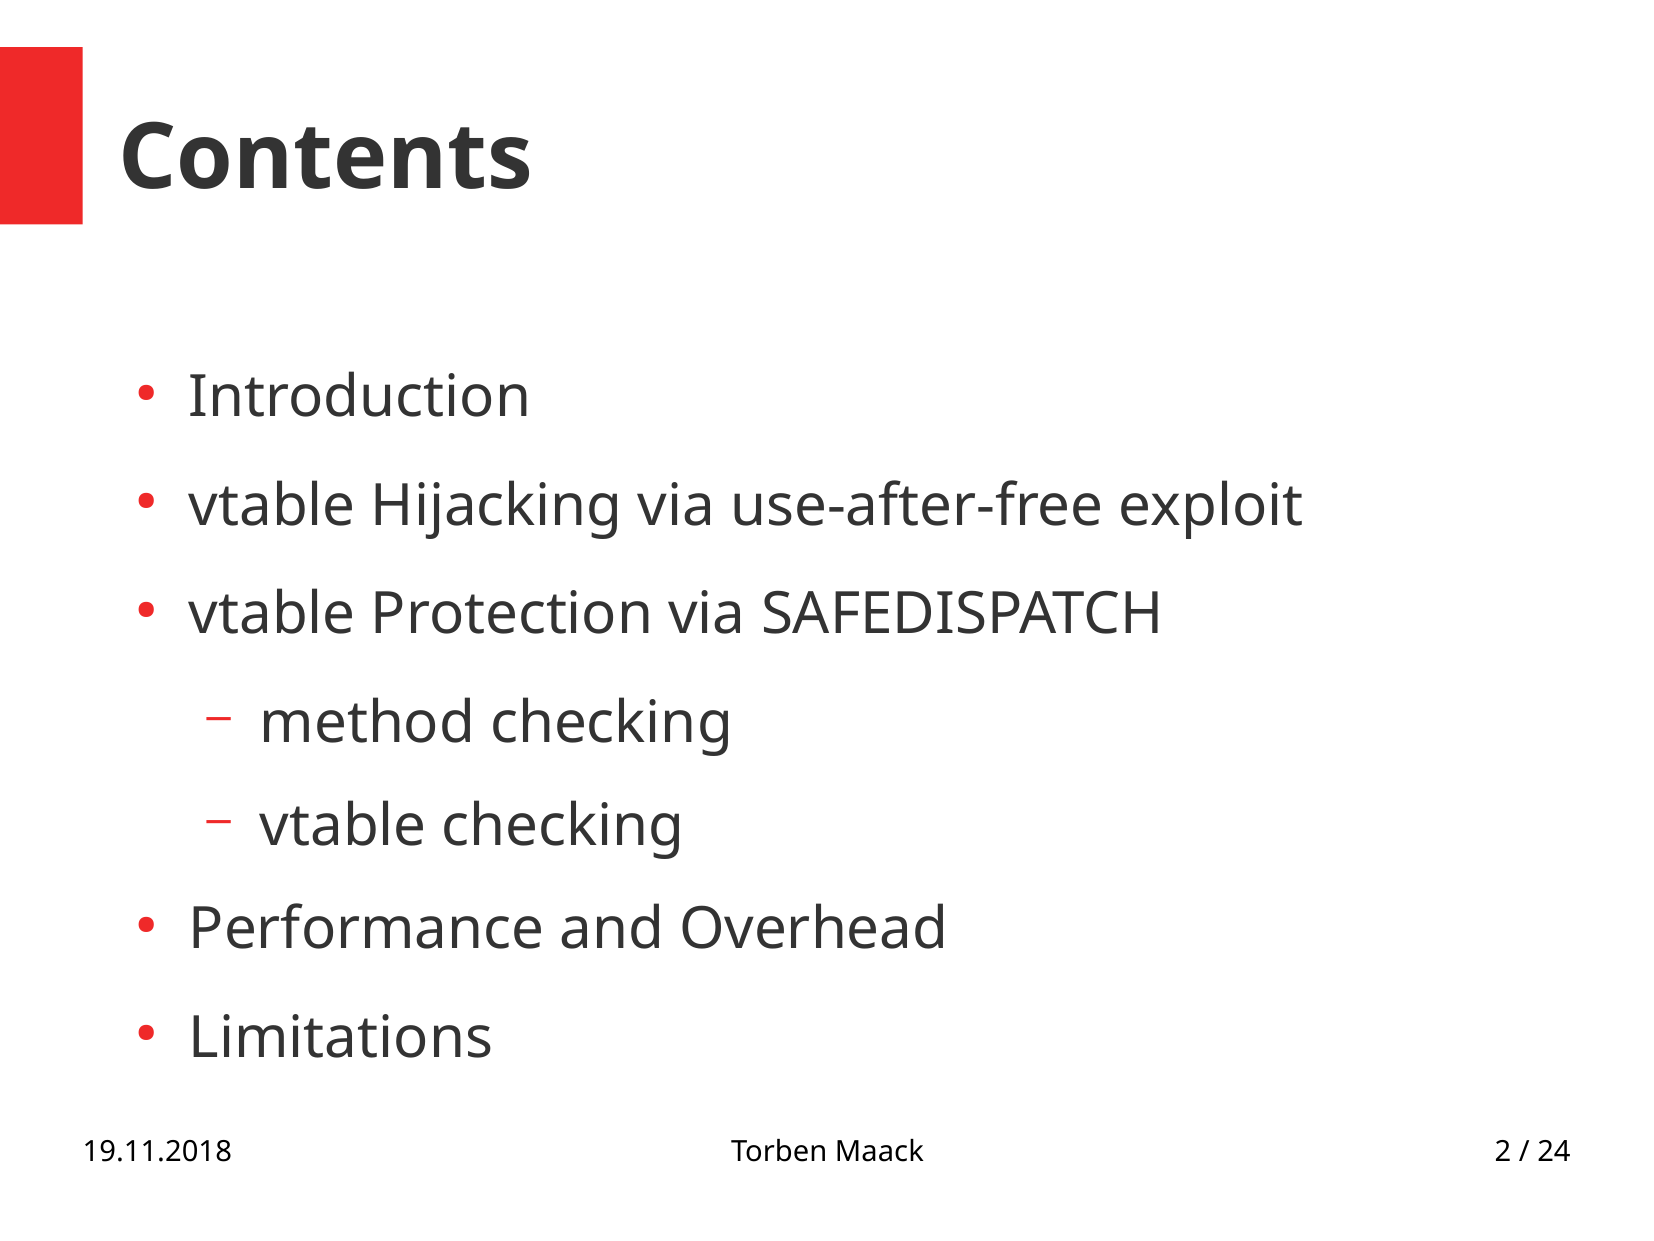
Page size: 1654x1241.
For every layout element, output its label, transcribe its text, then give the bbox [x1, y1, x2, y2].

title Contents [118, 49, 1571, 257]
list Introduction vtable Hijacking via use-after-free exploit vtable Protection via SAFEDISPATCH method checking vtable checking Performance and Overhead Limitations [118, 354, 1536, 1074]
